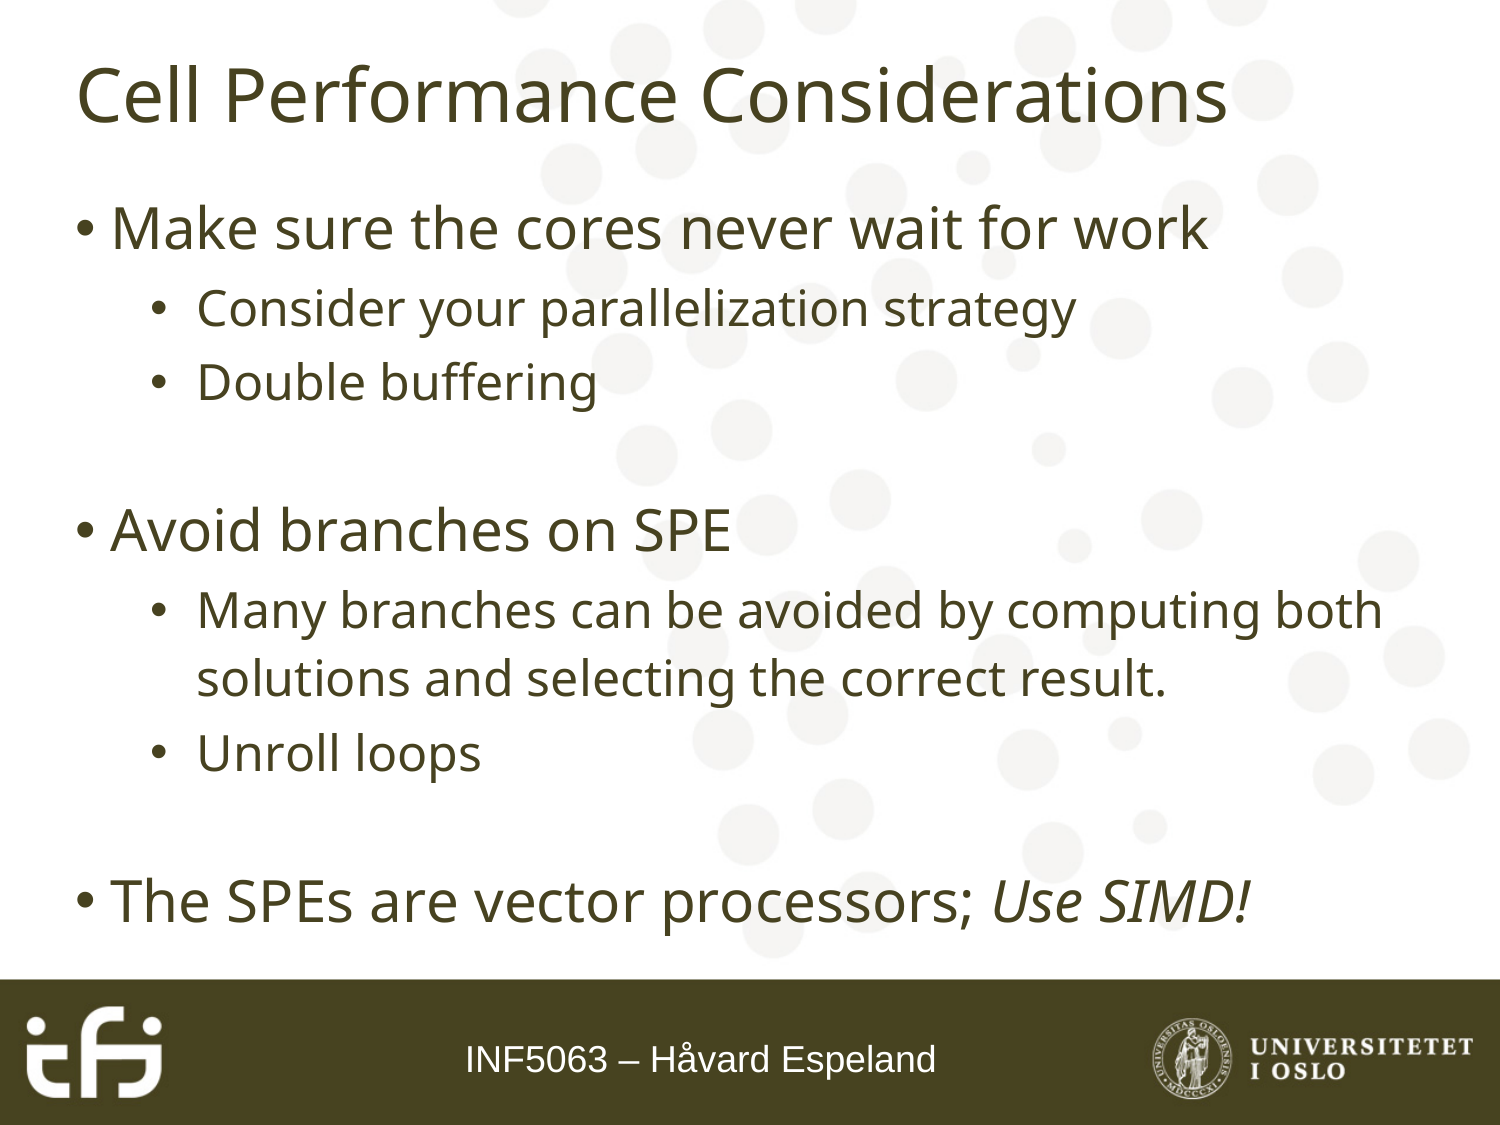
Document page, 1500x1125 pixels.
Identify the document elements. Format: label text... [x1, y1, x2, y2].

title Cell Performance Considerations [75, 40, 1426, 146]
list Make sure the cores never wait for work Consider your parallelization strategy Double buffering Avoid branches on SPE Many branches can be avoided by computing both solutions and selecting the correct result. Unroll loops The SPEs are vector processors; Use SIMD! [75, 187, 1426, 923]
picture [0, 0, 1500, 1125]
